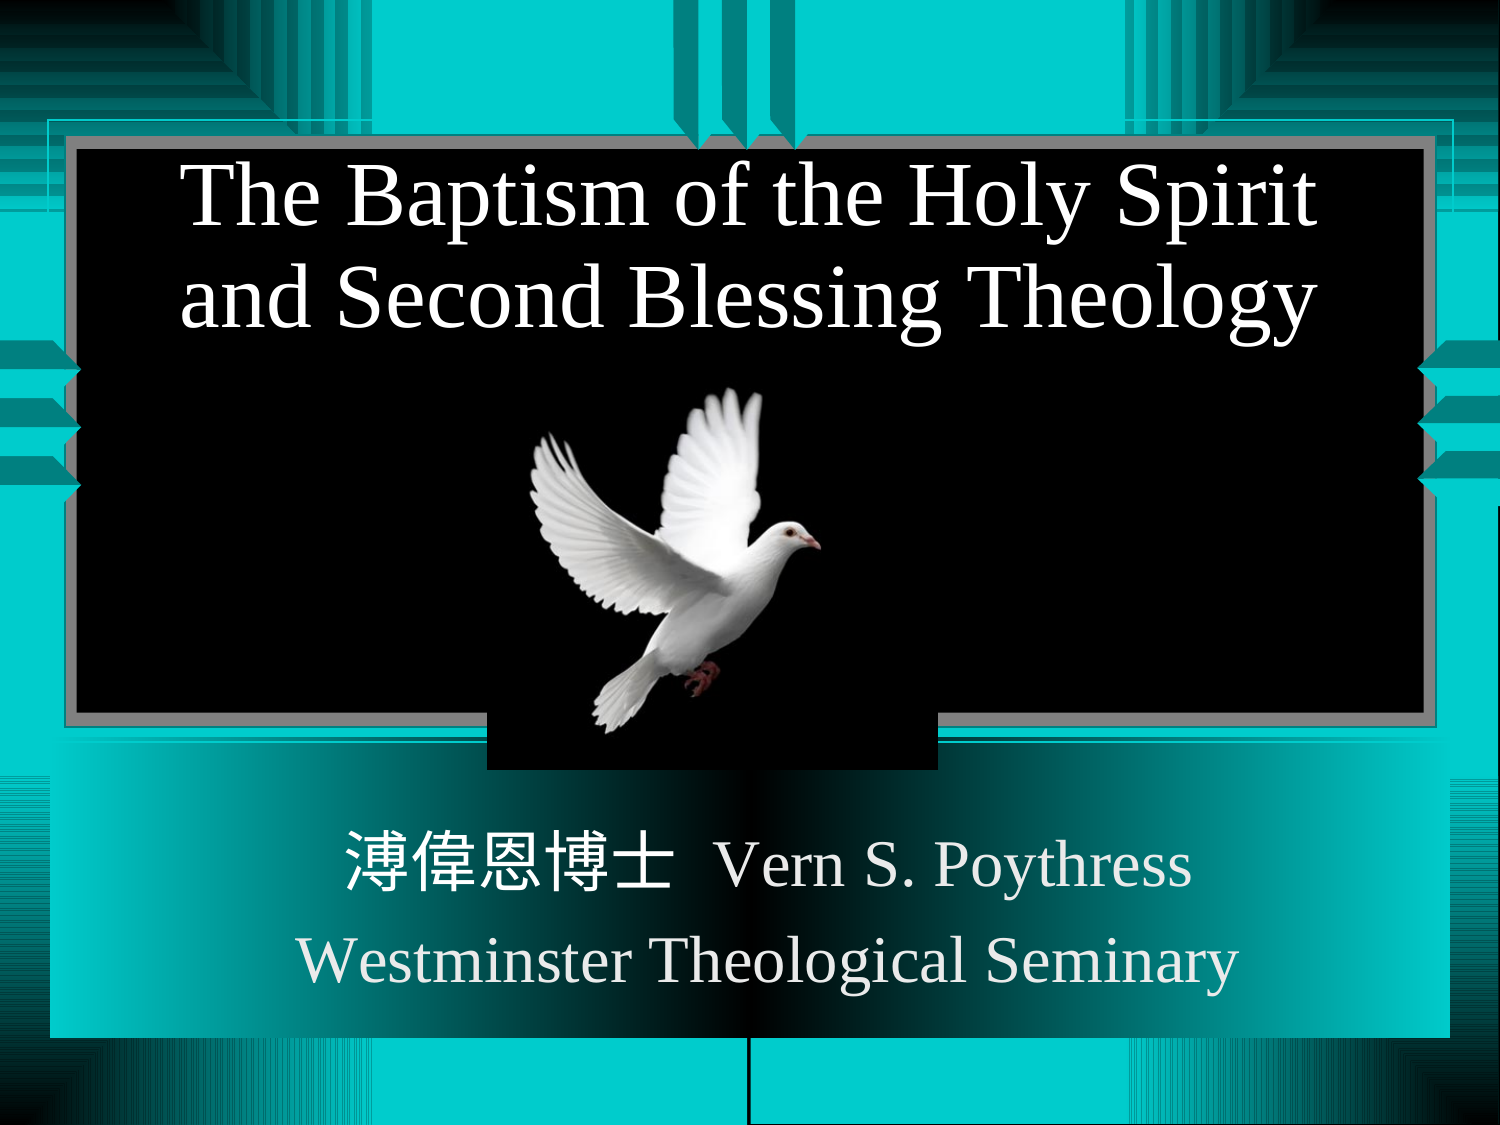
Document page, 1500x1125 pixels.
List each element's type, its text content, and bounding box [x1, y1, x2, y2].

subtitle 溥偉恩博士 Vern S. Poythress Westminster Theological Seminary [225, 762, 1313, 1051]
title The Baptism of the Holy Spirit and Second Blessing Theology [112, 135, 1388, 356]
picture [487, 363, 938, 770]
